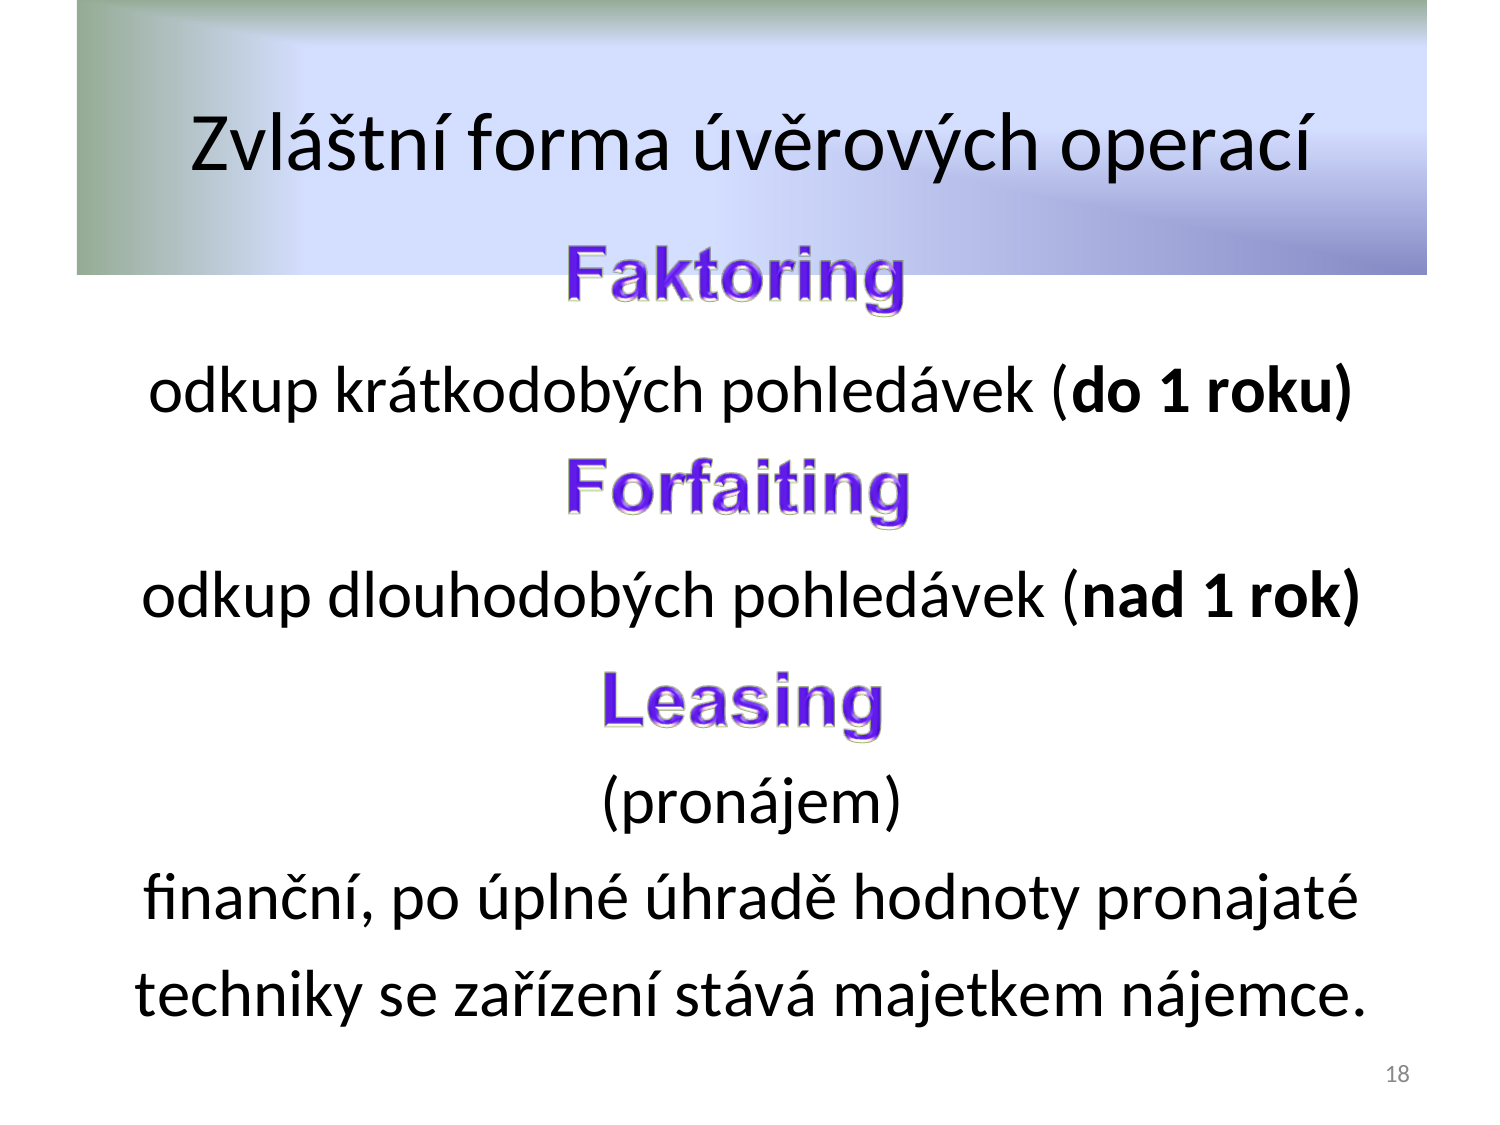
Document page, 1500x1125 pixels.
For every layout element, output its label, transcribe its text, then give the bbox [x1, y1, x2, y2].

picture [516, 415, 960, 541]
text_box <číslo> [1074, 1042, 1426, 1103]
list odkup krátkodobých pohledávek (do 1 roku) odkup dlouhodobých pohledávek (nad 1 rok) (pronájem) finanční, po úplné úhradě hodnoty pronajaté techniky se zařízení stává majetkem nájemce. [76, 231, 1427, 1125]
picture [552, 628, 933, 753]
title Zvláštní forma úvěrových operací [76, 0, 1427, 231]
picture [516, 202, 955, 328]
